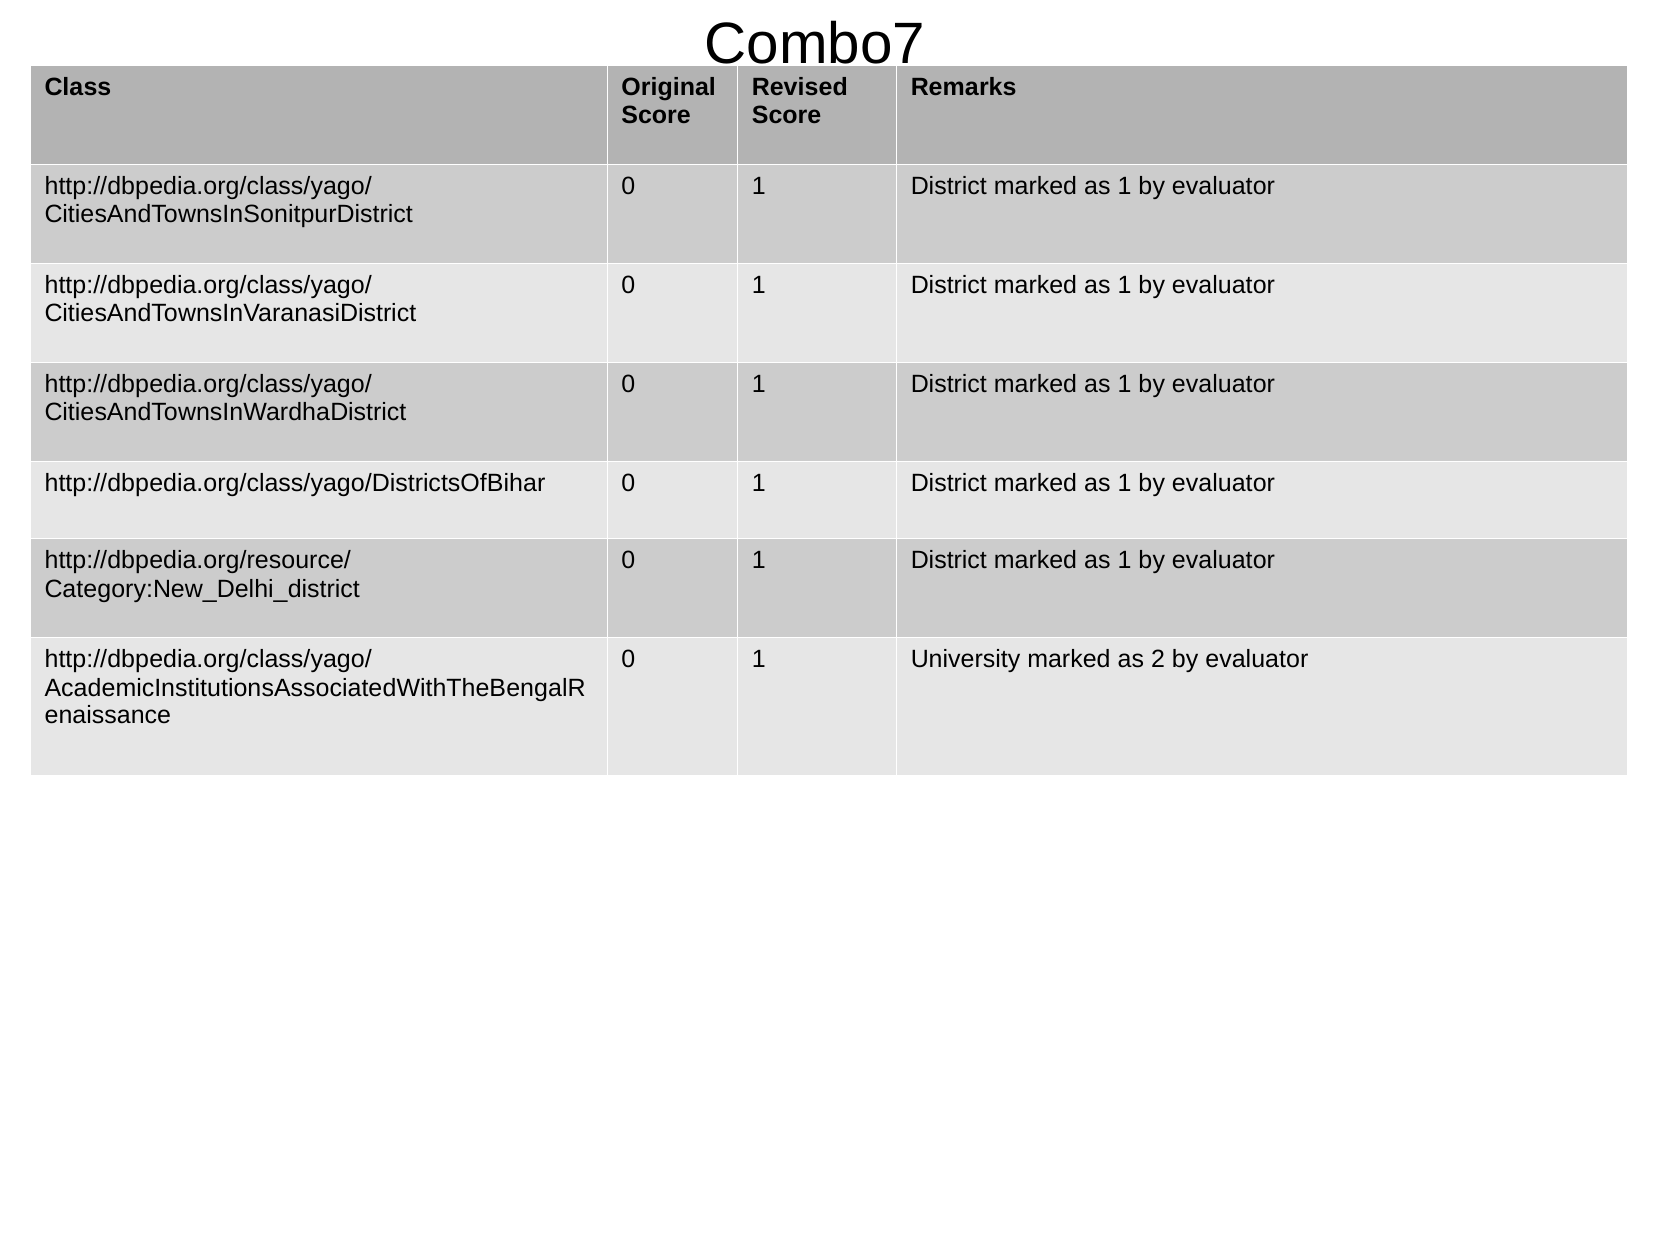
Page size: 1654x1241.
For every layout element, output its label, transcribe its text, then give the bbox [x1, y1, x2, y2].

table_cell 1 [738, 638, 896, 775]
table_cell District marked as 1 by evaluator [897, 363, 1627, 461]
table_cell 1 [738, 264, 896, 362]
table_cell 1 [738, 165, 896, 263]
table_header Revised Score [738, 76, 896, 164]
table_cell District marked as 1 by evaluator [897, 165, 1627, 263]
table_header Original Score [608, 76, 737, 164]
title Combo7 [70, 10, 1560, 76]
table_cell 0 [608, 363, 737, 461]
table_cell District marked as 1 by evaluator [897, 264, 1627, 362]
table_cell 0 [608, 638, 737, 775]
table_cell http://dbpedia.org/class/yago/CitiesAndTownsInSonitpurDistrict [31, 165, 607, 263]
table_cell 0 [608, 462, 737, 538]
table_cell 1 [738, 462, 896, 538]
table_cell http://dbpedia.org/class/yago/DistrictsOfBihar [31, 462, 607, 538]
table_cell 0 [608, 264, 737, 362]
table_cell 0 [608, 165, 737, 263]
table_cell University marked as 2 by evaluator [897, 638, 1627, 775]
table_cell 1 [738, 363, 896, 461]
table_cell District marked as 1 by evaluator [897, 539, 1627, 637]
table_cell District marked as 1 by evaluator [897, 462, 1627, 538]
table_cell http://dbpedia.org/class/yago/AcademicInstitutionsAssociatedWithTheBengalRenaissance [31, 638, 607, 775]
table_header Remarks [897, 66, 1627, 164]
table_cell http://dbpedia.org/class/yago/CitiesAndTownsInWardhaDistrict [31, 363, 607, 461]
table_cell http://dbpedia.org/class/yago/CitiesAndTownsInVaranasiDistrict [31, 264, 607, 362]
table_cell 0 [608, 539, 737, 637]
table_header Class [31, 66, 607, 164]
table_cell 1 [738, 539, 896, 637]
table_cell http://dbpedia.org/resource/Category:New_Delhi_district [31, 539, 607, 637]
